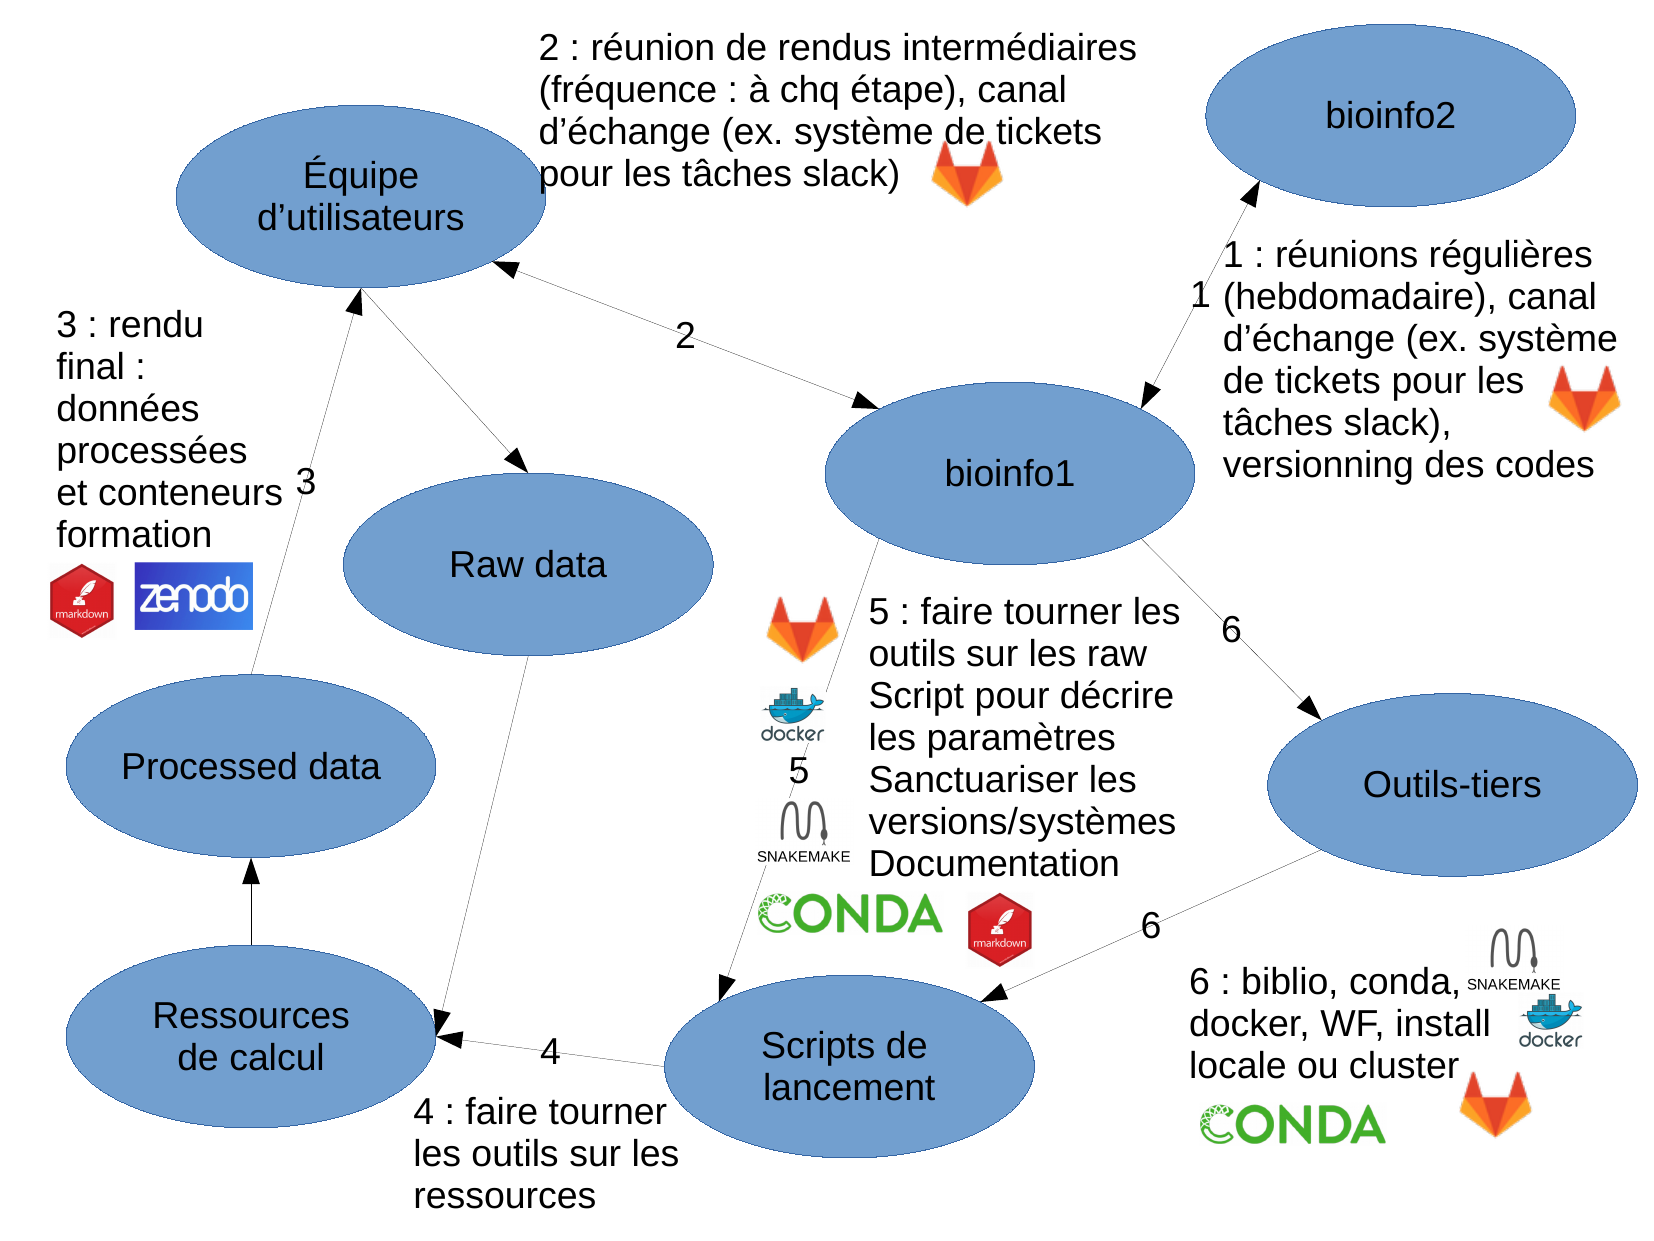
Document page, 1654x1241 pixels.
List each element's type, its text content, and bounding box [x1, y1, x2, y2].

text_box Raw data [343, 473, 714, 656]
picture [47, 562, 117, 640]
text_box 4 : faire tourner les outils sur les ressources [398, 1082, 733, 1231]
text_box 2 : réunion de rendus intermédiaires (fréquence : à chq étape), canal d’échange (ex. système de tickets pour les tâches slack) [523, 18, 1180, 212]
text_box bioinfo2 [1205, 24, 1576, 207]
picture [965, 891, 1035, 969]
text_box Outils-tiers [1267, 693, 1638, 877]
picture [1465, 925, 1584, 1049]
text_box Processed data [66, 674, 436, 858]
text_box 5 : faire tourner les outils sur les raw Script pour décrire les paramètres Sanctuariser les versions/systèmes Documentation [853, 583, 1222, 892]
picture [759, 686, 826, 743]
text_box Ressources de calcul [66, 945, 436, 1128]
text_box 3 : rendu final : données processées et conteneurs formation [41, 296, 299, 563]
text_box 6 : biblio, conda, docker, WF, install locale ou cluster [1174, 953, 1580, 1095]
text_box 1 : réunions régulières (hebdomadaire), canal d’échange (ex. système de tickets pour les tâches slack), versionning des codes [1208, 225, 1654, 493]
picture [753, 580, 854, 681]
text_box Scripts de lancement [664, 975, 1035, 1158]
text_box Équipe d’utilisateurs [176, 105, 544, 288]
picture [1535, 349, 1636, 450]
picture [918, 124, 1018, 225]
picture [1446, 1055, 1547, 1156]
picture [134, 562, 253, 630]
text_box bioinfo1 [825, 382, 1195, 565]
picture [757, 891, 944, 935]
picture [1199, 1102, 1387, 1146]
picture [755, 798, 854, 866]
